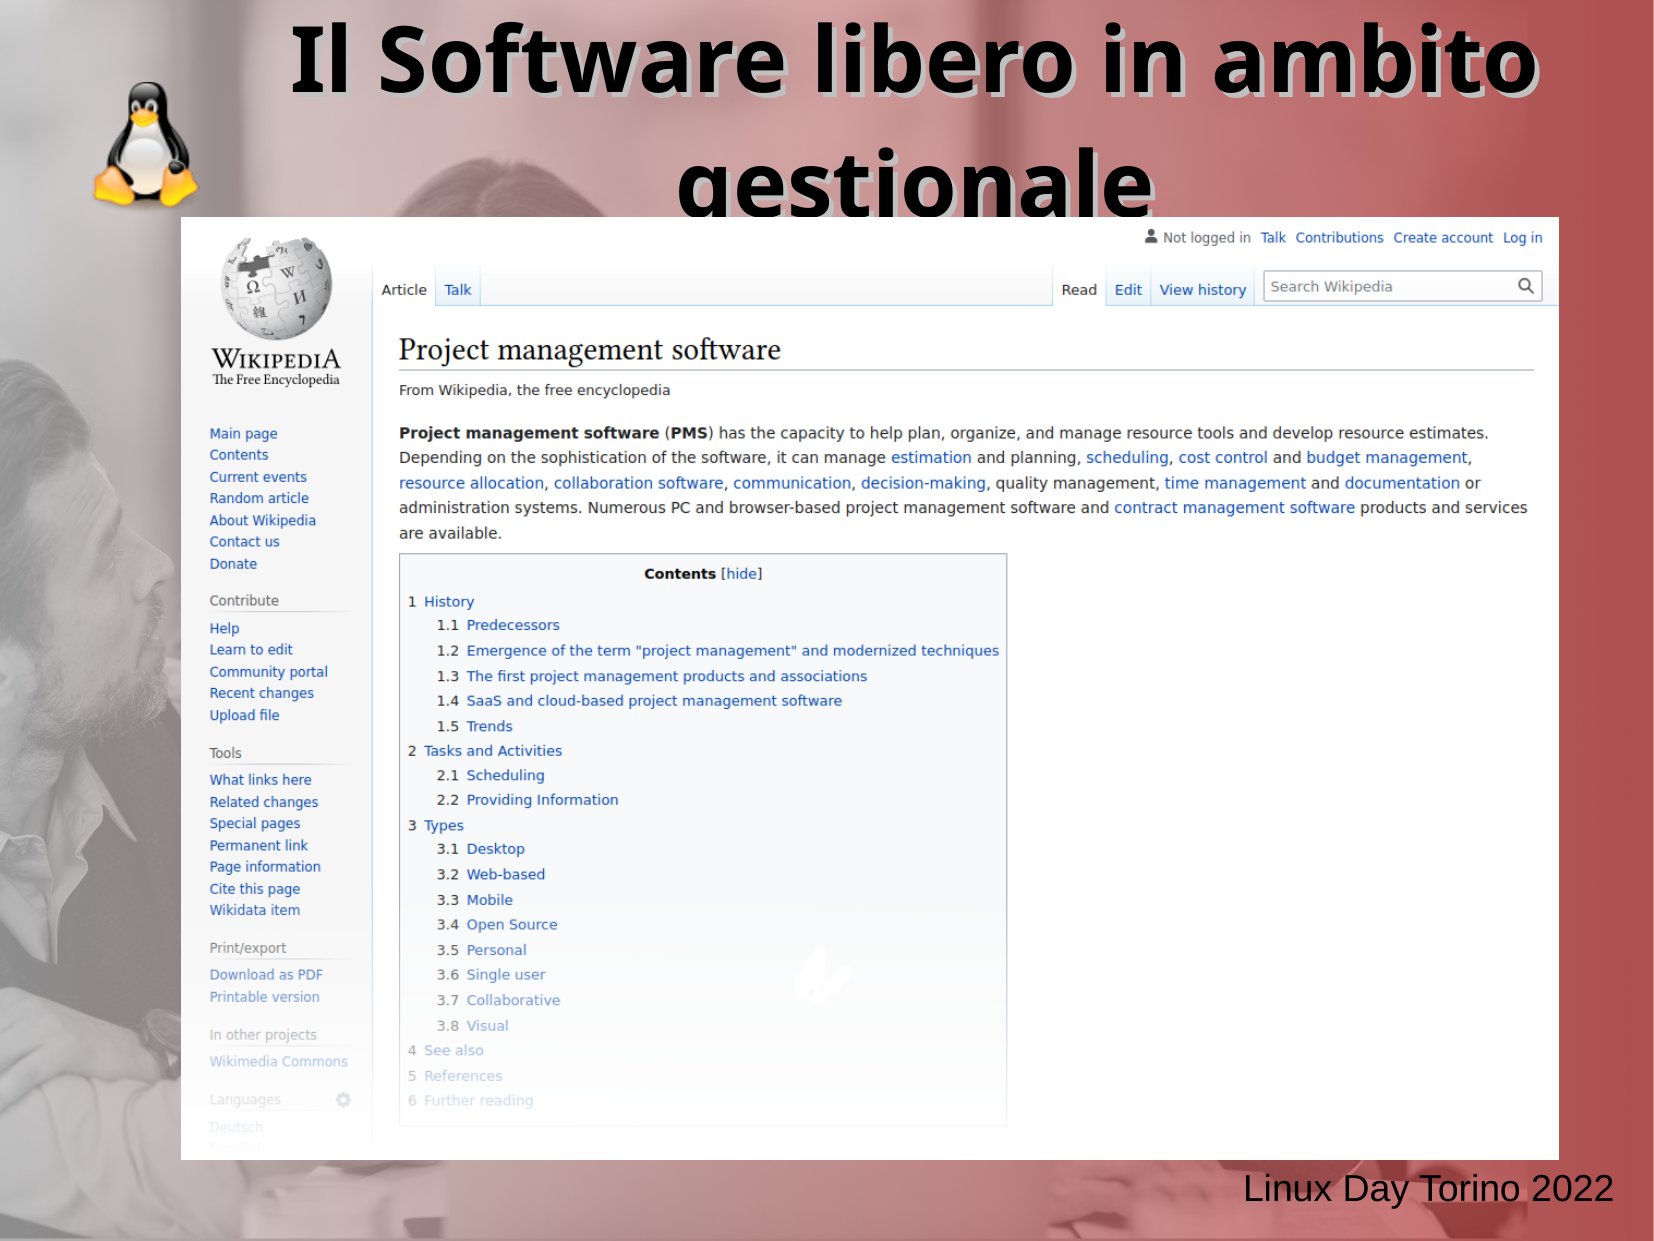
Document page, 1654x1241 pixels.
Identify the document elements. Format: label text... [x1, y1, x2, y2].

picture [0, 0, 1654, 1241]
text_box Linux Day Torino 2022 [1228, 1159, 1630, 1217]
title Il Software libero in ambito gestionale [259, 17, 1571, 222]
